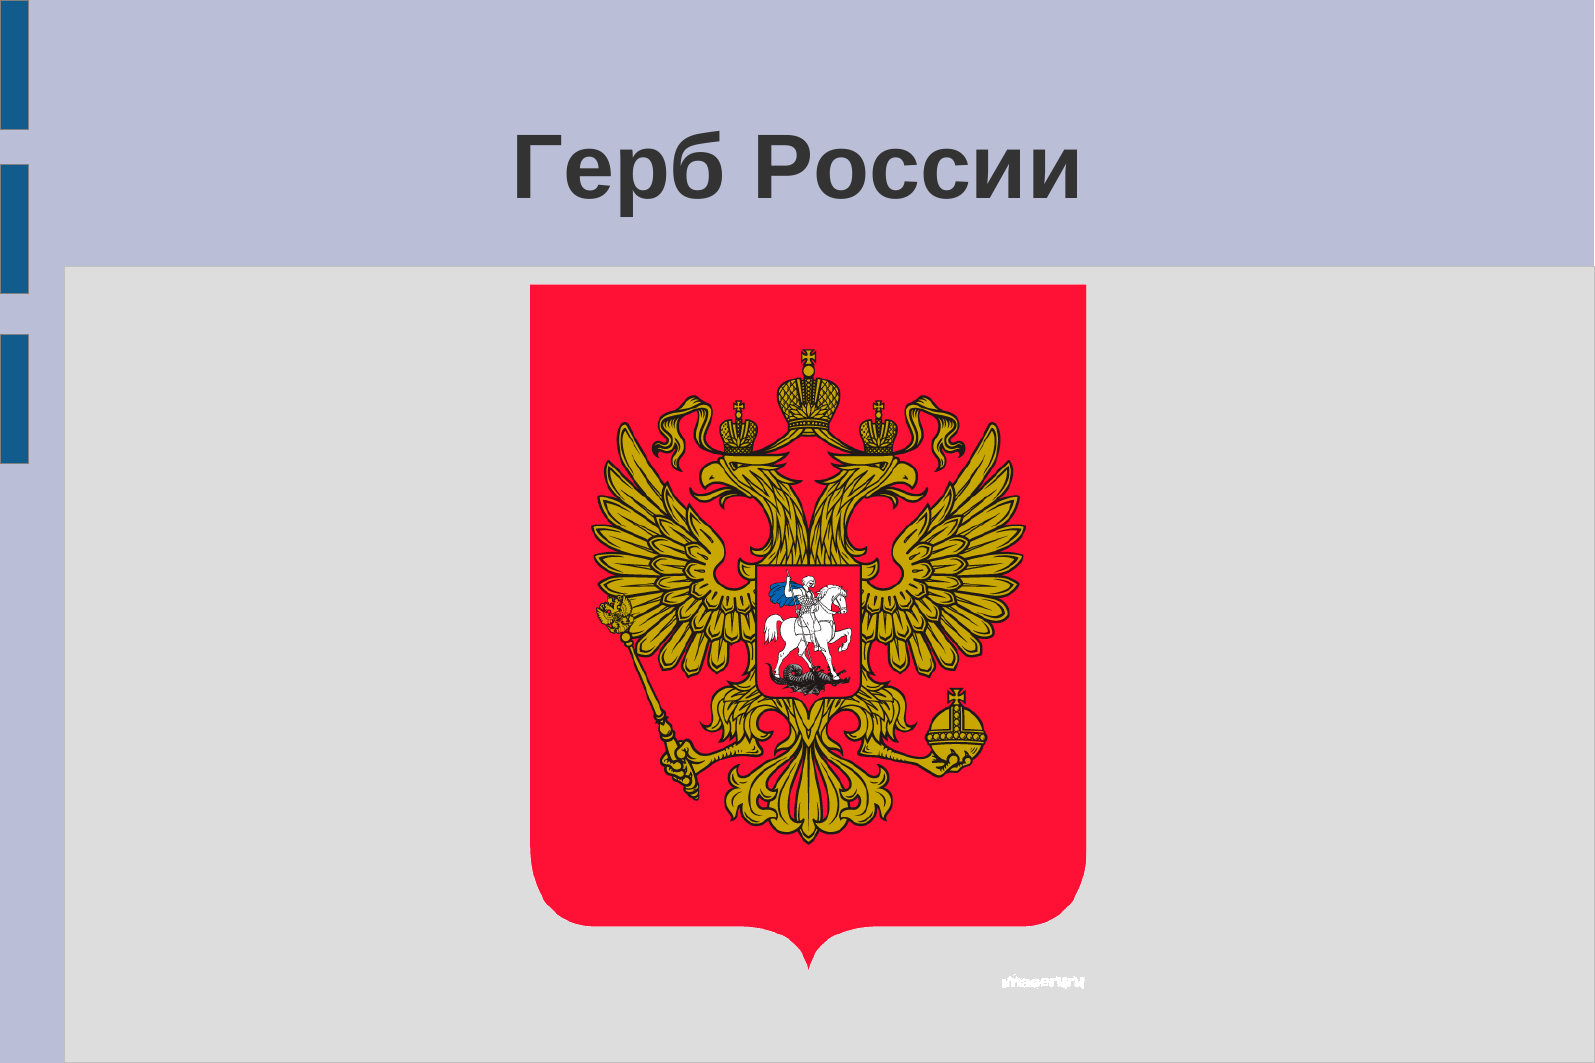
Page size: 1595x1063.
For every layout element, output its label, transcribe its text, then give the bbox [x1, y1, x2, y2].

picture [530, 263, 1087, 993]
title Герб России [117, 78, 1479, 256]
